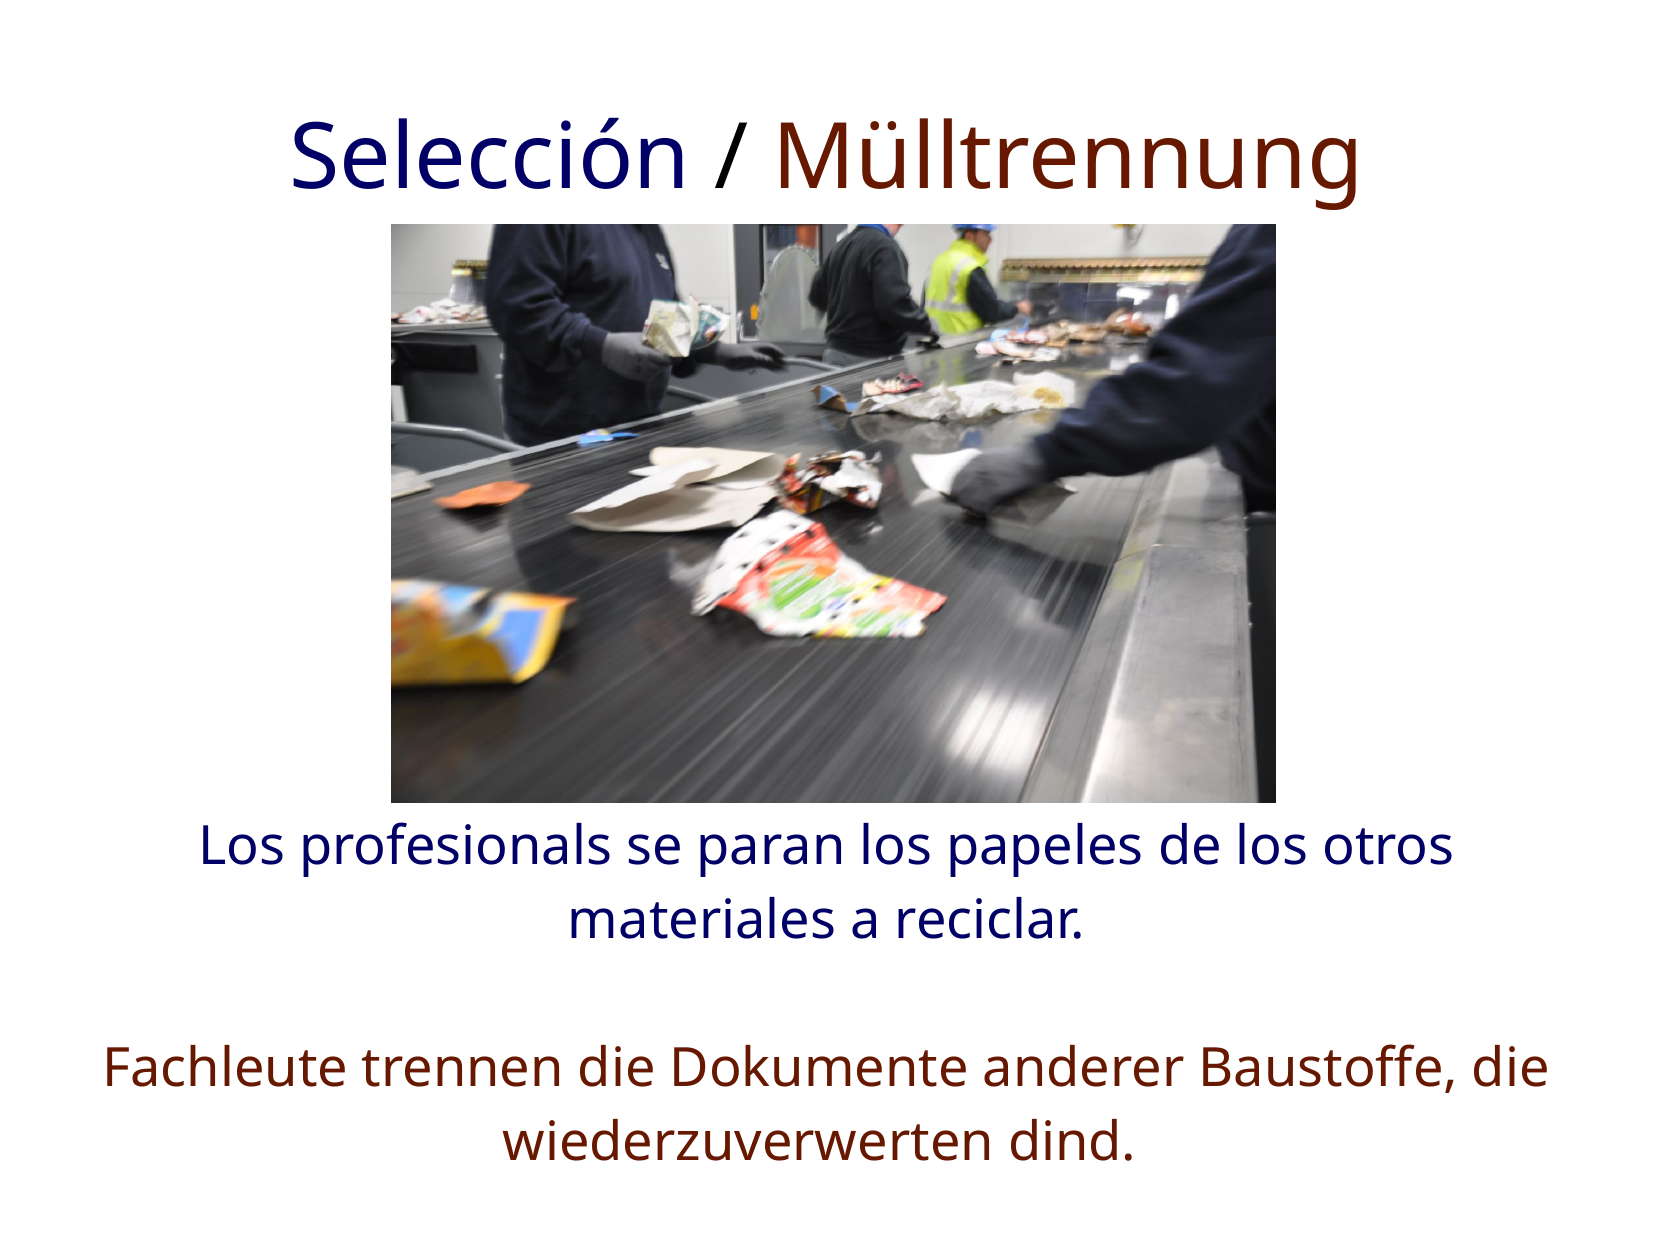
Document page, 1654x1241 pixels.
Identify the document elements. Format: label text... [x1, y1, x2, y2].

subtitle Los profesionals se paran los papeles de los otros materiales a reciclar. Fachleute trennen die Dokumente anderer Baustoffe, die wiederzuverwerten dind. [82, 814, 1571, 1168]
picture [391, 224, 1276, 803]
title Selección / Mülltrennung [82, 49, 1571, 257]
